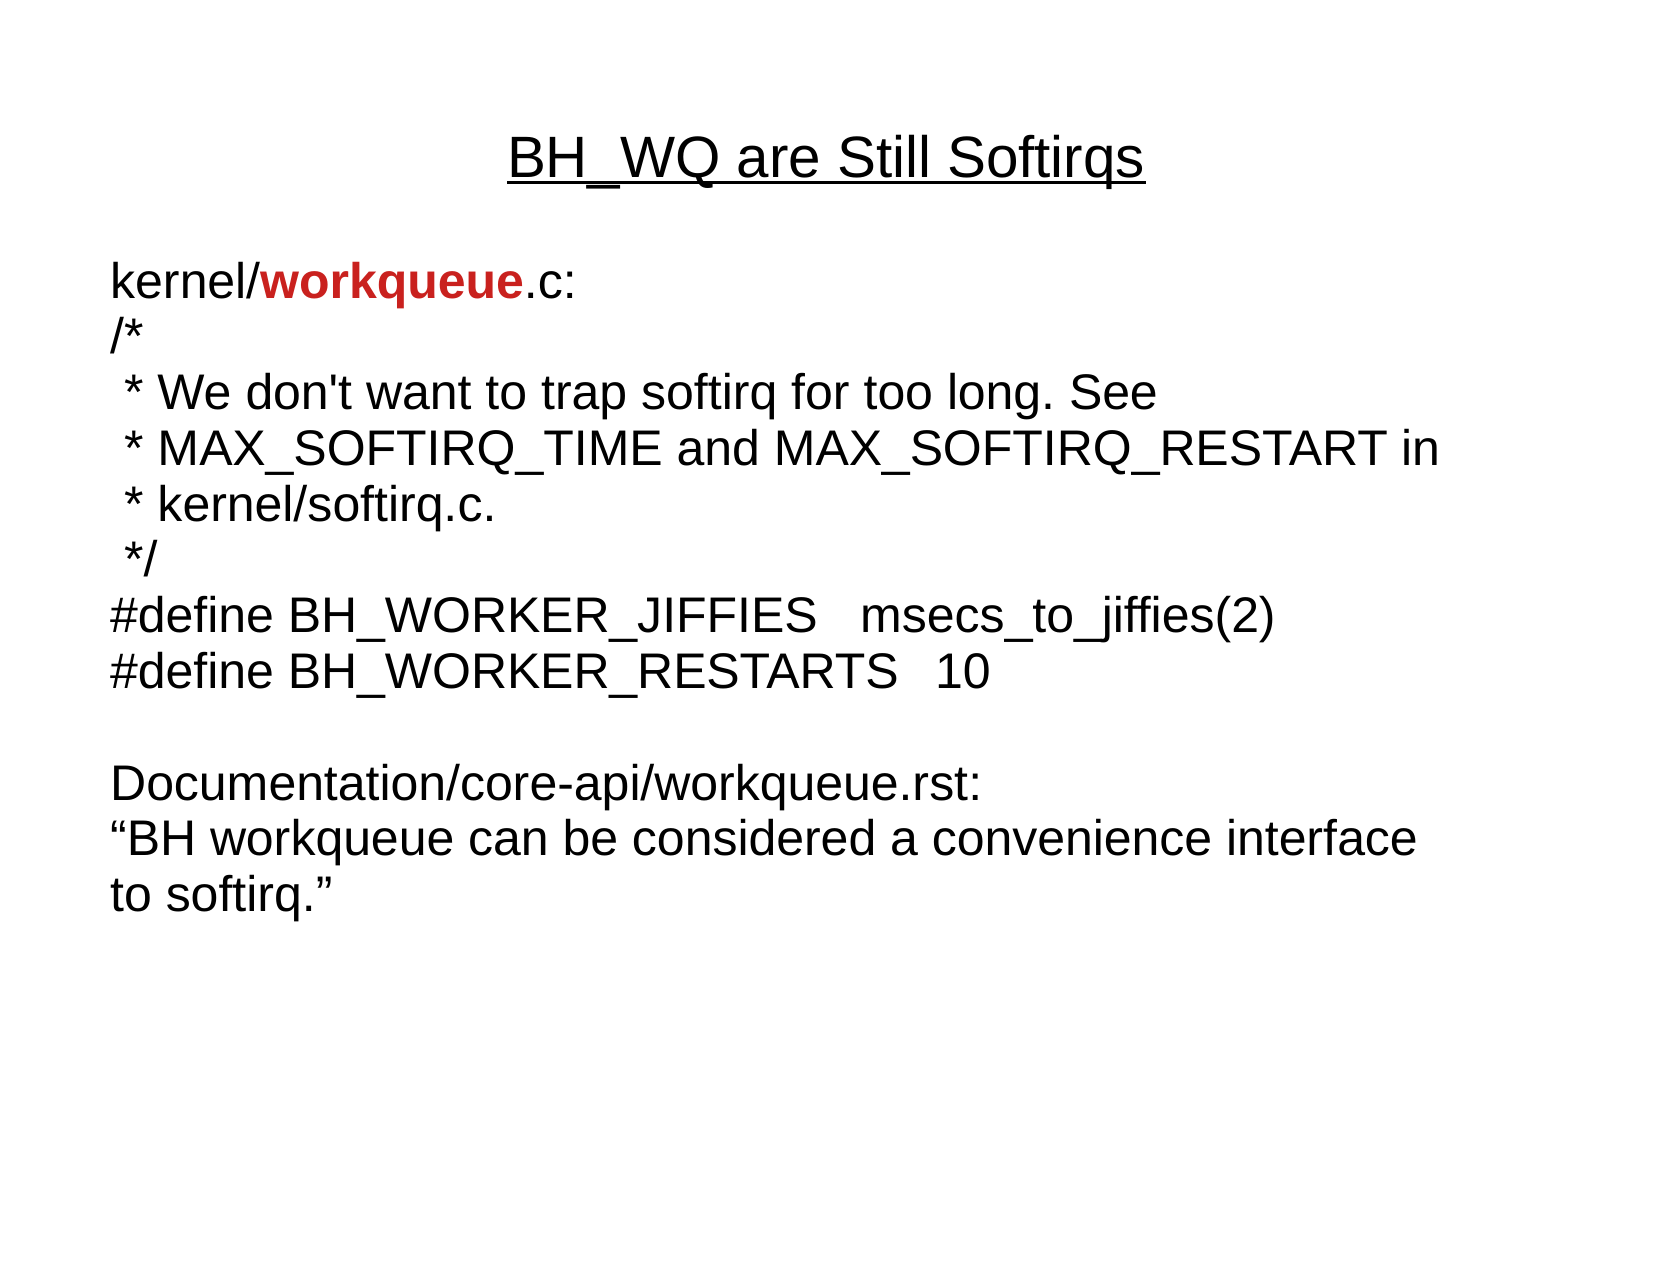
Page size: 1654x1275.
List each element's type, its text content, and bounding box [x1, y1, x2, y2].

text_box kernel/workqueue.c: /* * We don't want to trap softirq for too long. See * MAX_SOFTIRQ_TIME and MAX_SOFTIRQ_RESTART in * kernel/softirq.c. */ #define BH_WORKER_JIFFIES msecs_to_jiffies(2) #define BH_WORKER_RESTARTS 10 Documentation/core-api/workqueue.rst: “BH workqueue can be considered a convenience interface to softirq.” [95, 245, 1489, 930]
title BH_WQ are Still Softirqs [82, 50, 1571, 264]
